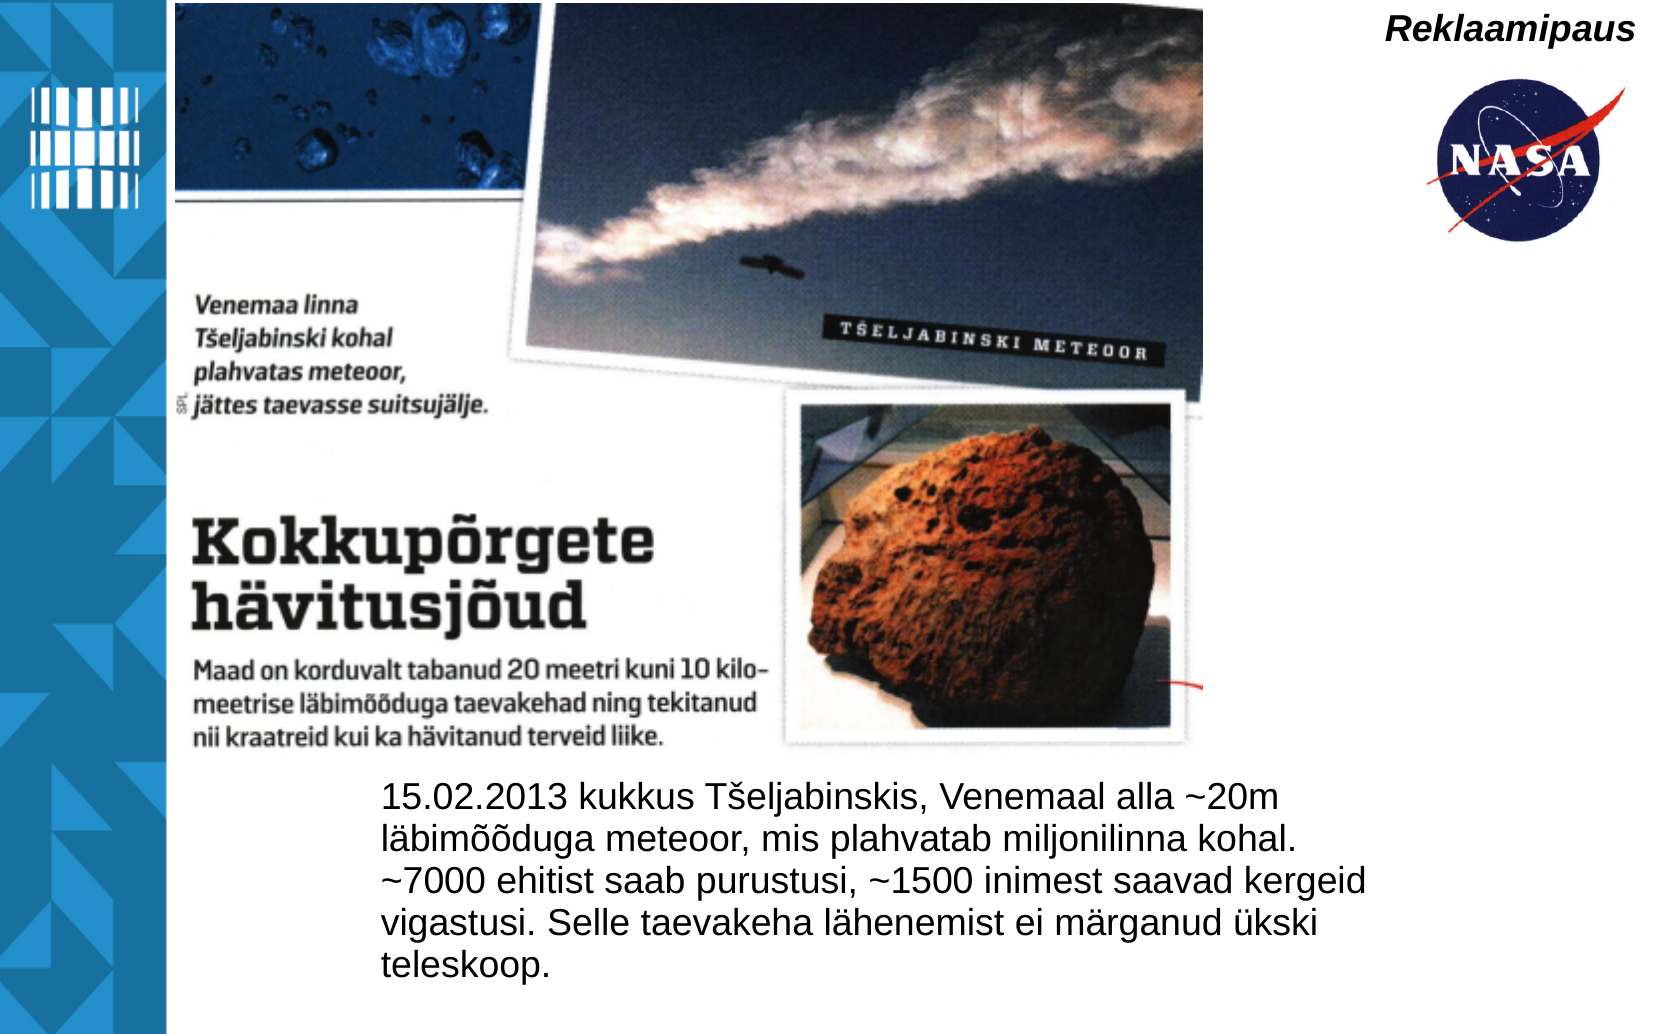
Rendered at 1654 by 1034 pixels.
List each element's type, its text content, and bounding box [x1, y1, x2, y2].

text_box 15.02.2013 kukkus Tšeljabinskis, Venemaal alla ~20m läbimõõduga meteoor, mis plahvatab miljonilinna kohal. ~7000 ehitist saab purustusi, ~1500 inimest saavad kergeid vigastusi. Selle taevakeha lähenemist ei märganud ükski teleskoop. [366, 767, 1406, 993]
picture [1422, 65, 1630, 249]
picture [175, 3, 1203, 768]
picture [42, 108, 132, 208]
